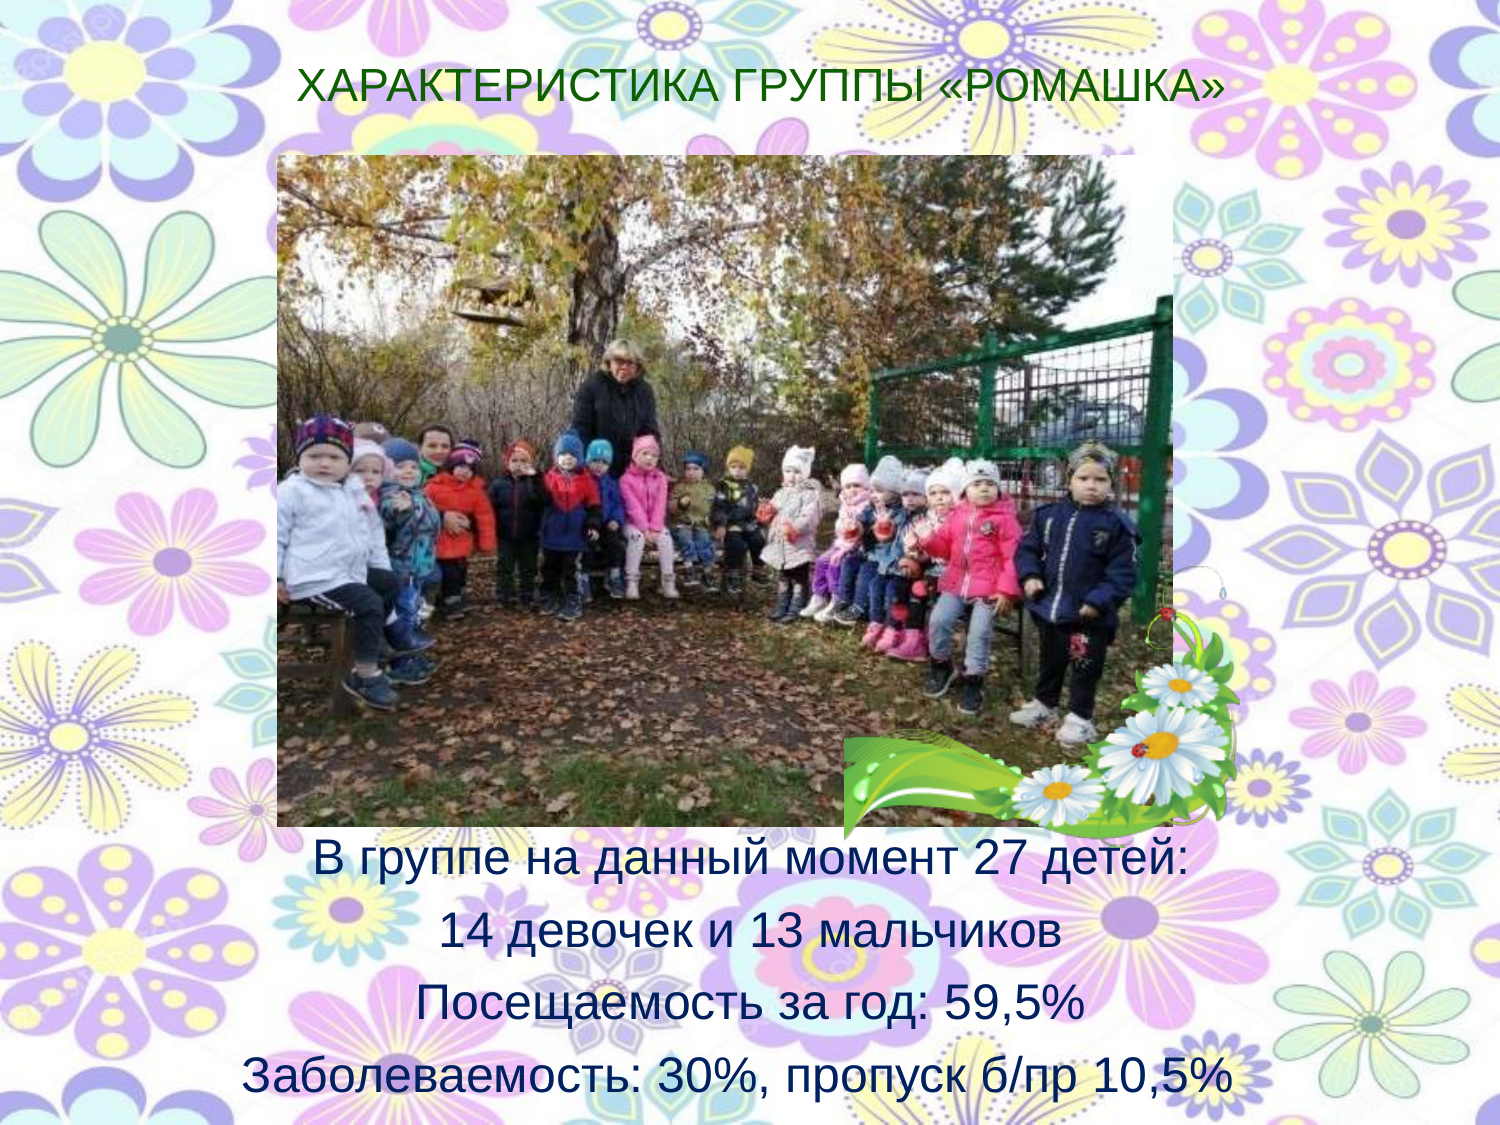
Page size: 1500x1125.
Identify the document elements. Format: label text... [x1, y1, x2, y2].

text_box В группе на данный момент 27 детей: 14 девочек и 13 мальчиков Посещаемость за год: 59,5% Заболеваемость: 30%, пропуск б/пр 10,5% [29, 817, 1447, 1125]
picture [277, 155, 1240, 848]
text_box Характеристика группы «Ромашка» [76, 51, 1447, 166]
